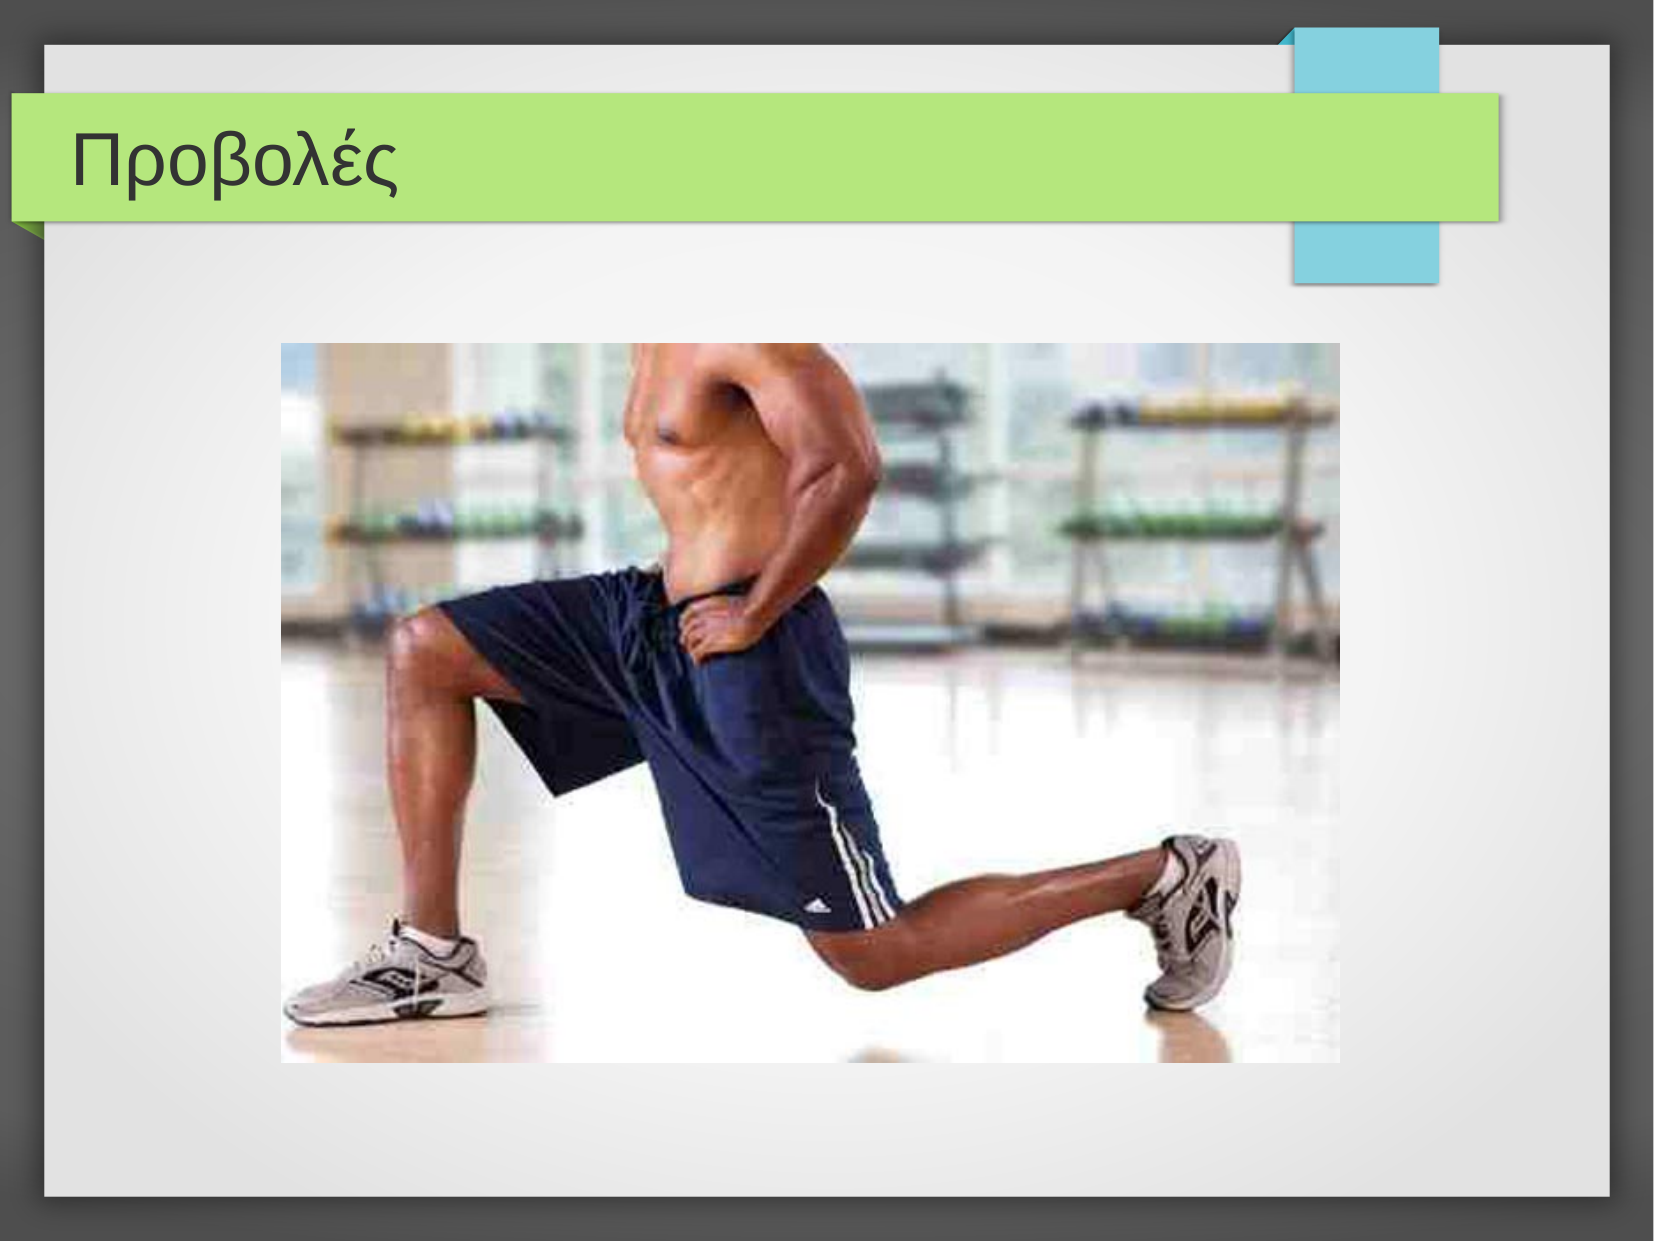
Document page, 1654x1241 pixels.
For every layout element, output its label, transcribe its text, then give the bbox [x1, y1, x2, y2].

title Προβολές [70, 106, 1229, 213]
picture [0, 0, 1654, 1241]
